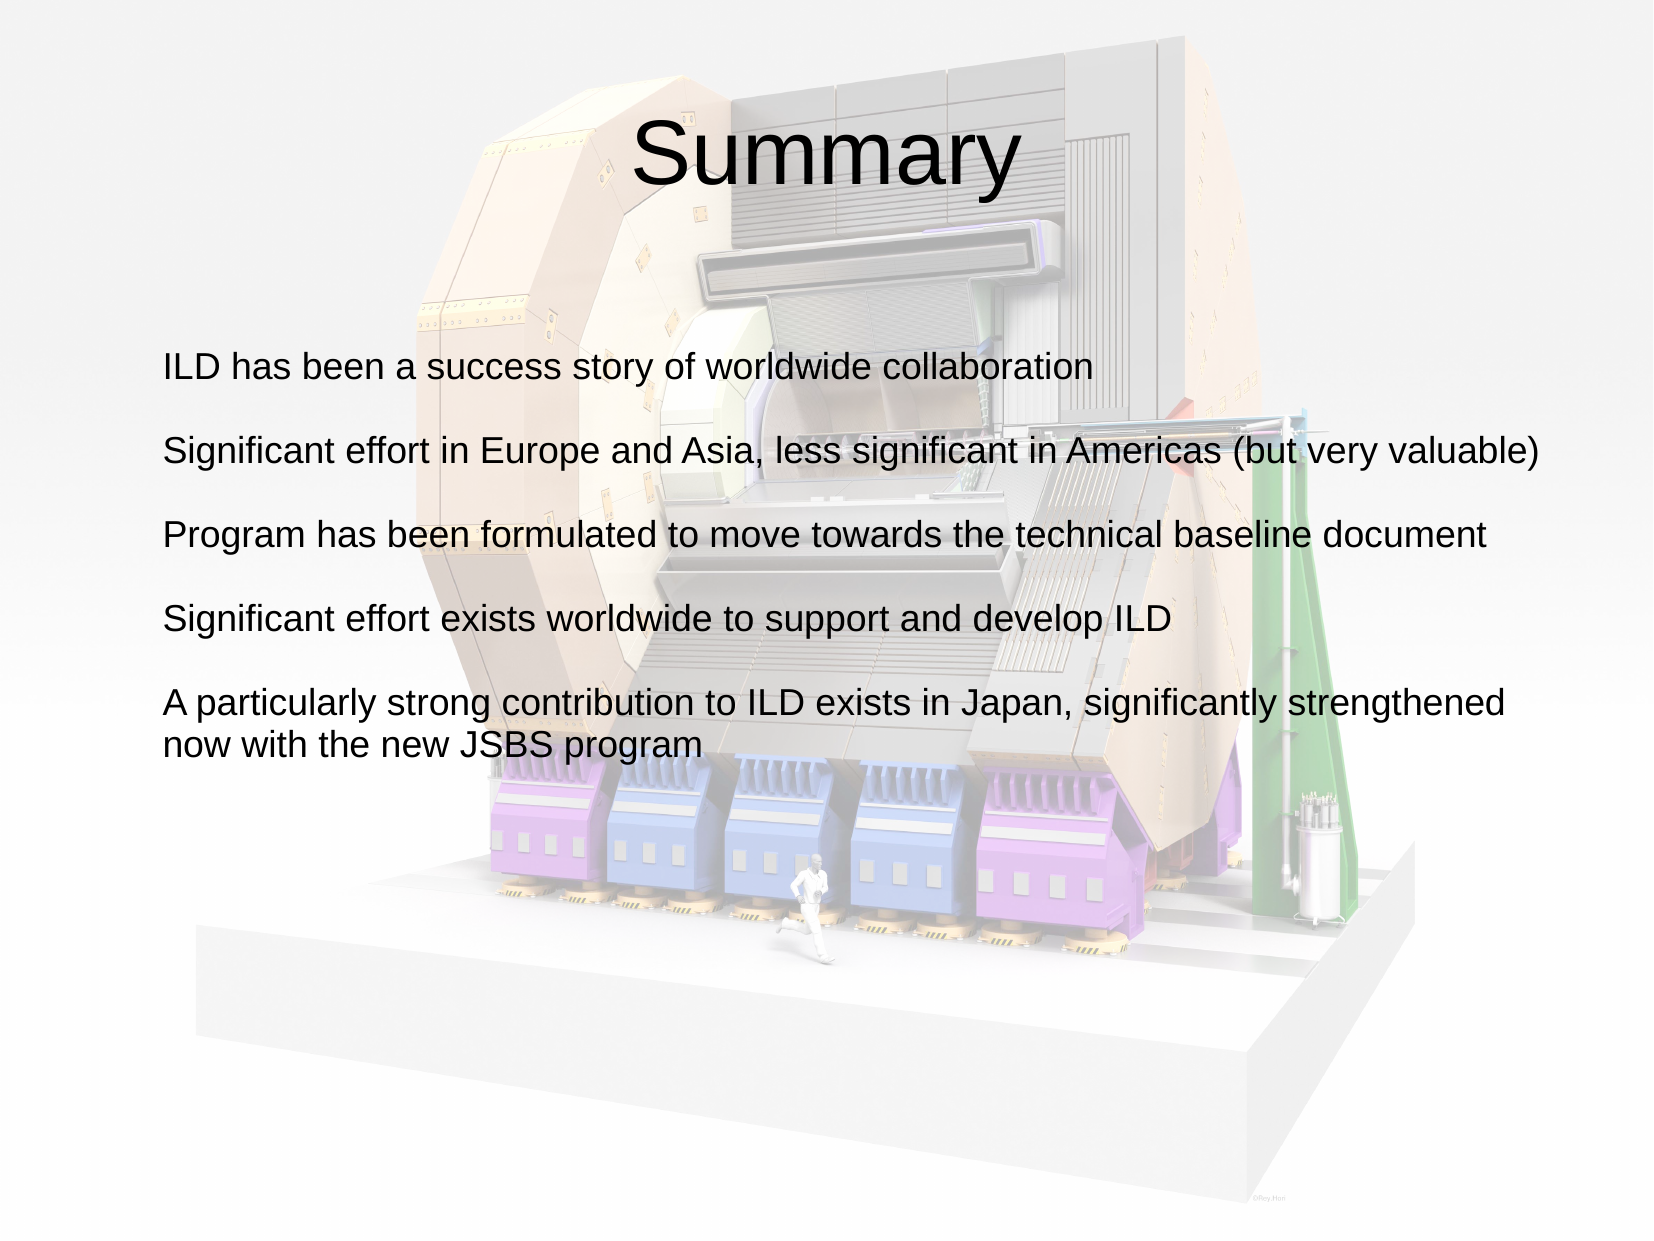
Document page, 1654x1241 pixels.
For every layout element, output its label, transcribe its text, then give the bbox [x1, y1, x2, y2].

text_box ILD has been a success story of worldwide collaboration Significant effort in Europe and Asia, less significant in Americas (but very valuable) Program has been formulated to move towards the technical baseline document Significant effort exists worldwide to support and develop ILD A particularly strong contribution to ILD exists in Japan, significantly strengthened now with the new JSBS program [147, 337, 1556, 900]
title Summary [82, 49, 1571, 257]
picture [0, 0, 1654, 1241]
